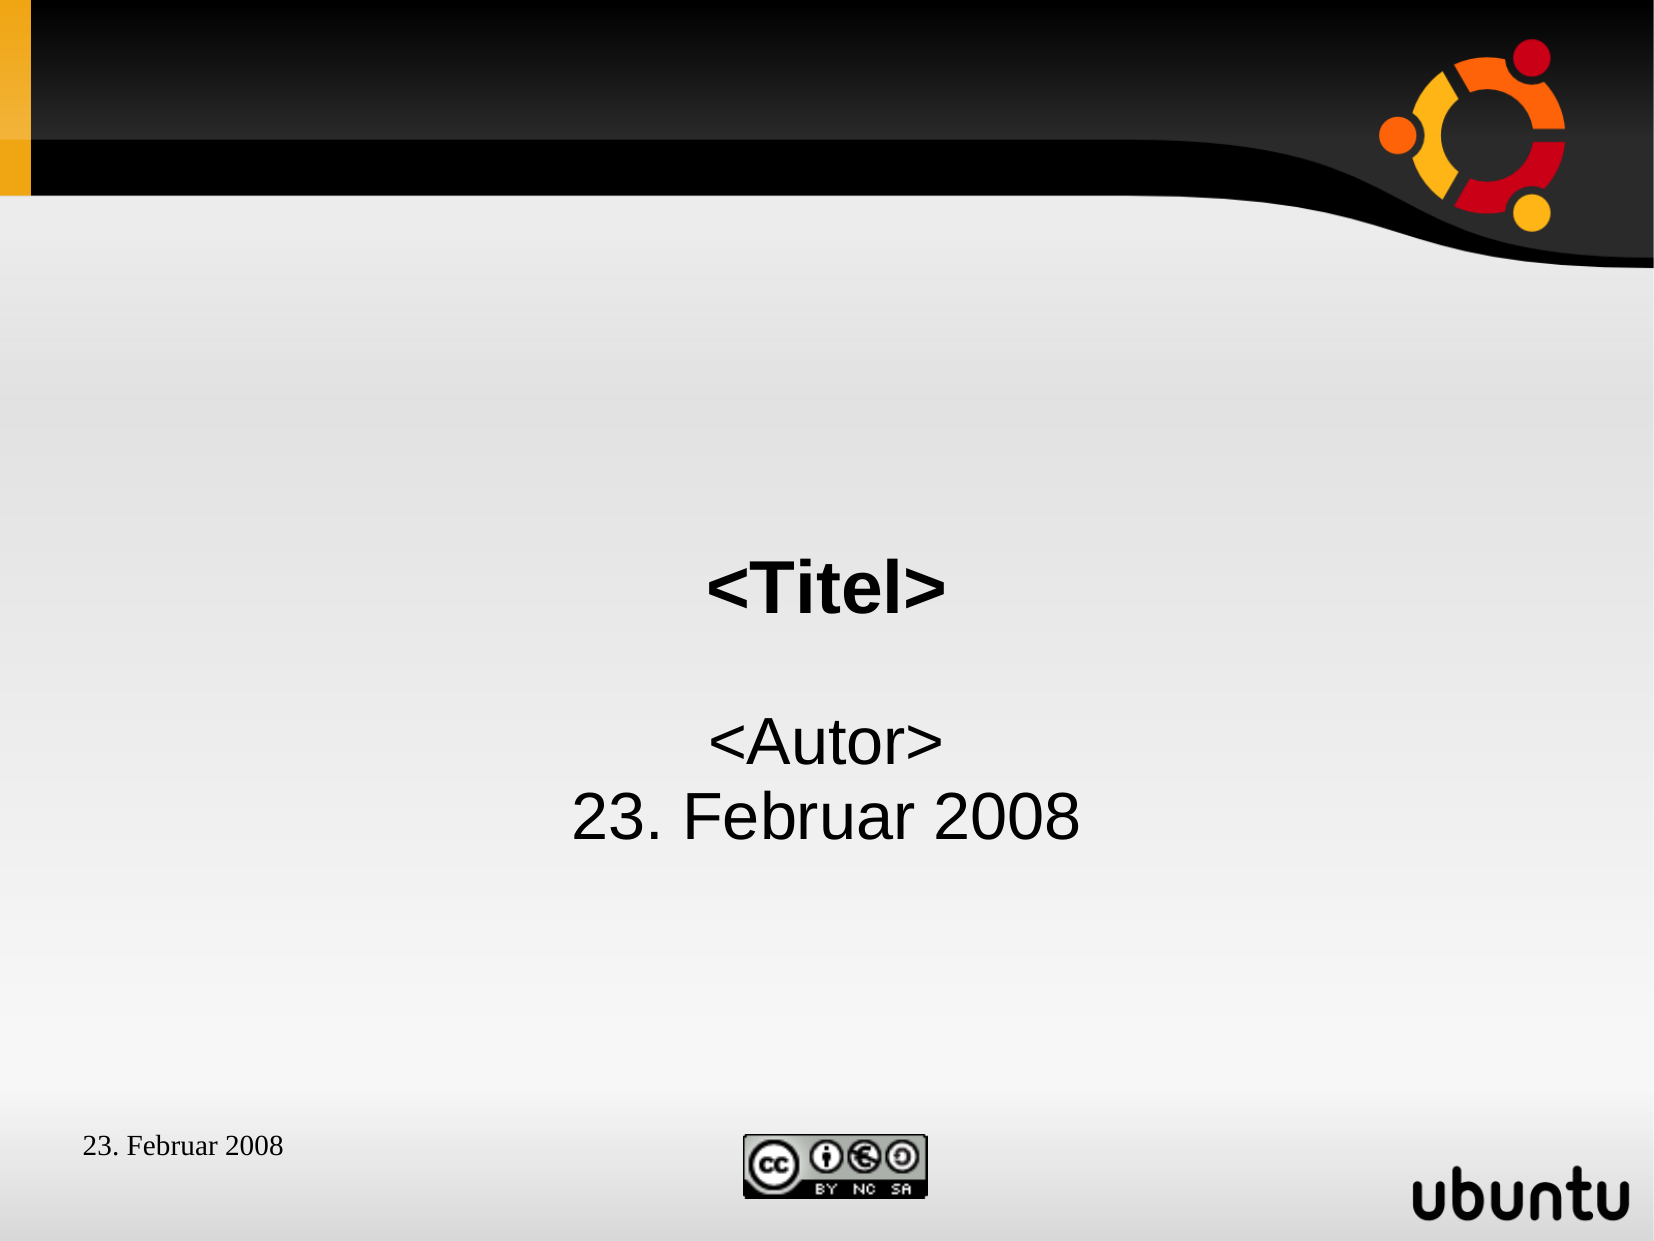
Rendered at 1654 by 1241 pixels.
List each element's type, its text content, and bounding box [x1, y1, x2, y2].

picture [0, 0, 1654, 1241]
subtitle <Titel> <Autor> 23. Februar 2008 [82, 290, 1571, 1109]
